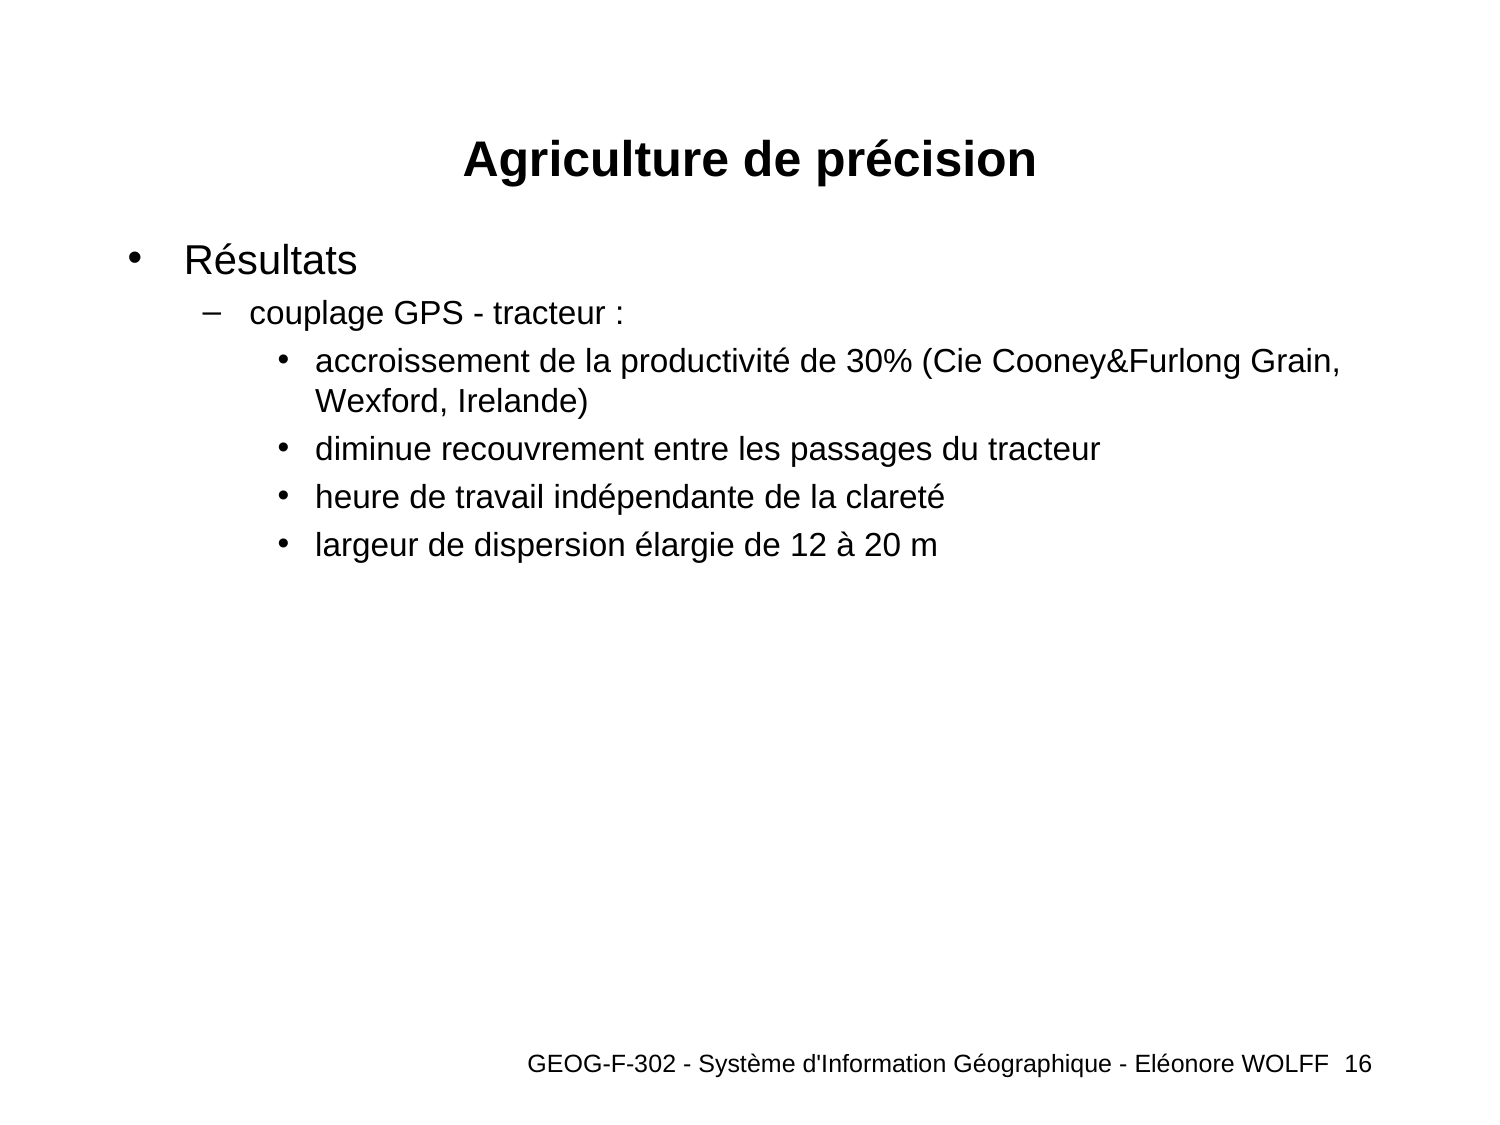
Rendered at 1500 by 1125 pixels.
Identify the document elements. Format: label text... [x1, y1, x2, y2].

title Agriculture de précision [112, 99, 1388, 213]
list Résultats couplage GPS - tracteur : accroissement de la productivité de 30% (Cie Cooney&Furlong Grain, Wexford, Irelande) diminue recouvrement entre les passages du tracteur heure de travail indépendante de la clareté largeur de dispersion élargie de 12 à 20 m [112, 224, 1388, 1026]
text_box <number> [1074, 1026, 1388, 1101]
text_box GEOG-F-302 - Système d'Information Géographique - Eléonore WOLFF [512, 1026, 988, 1101]
